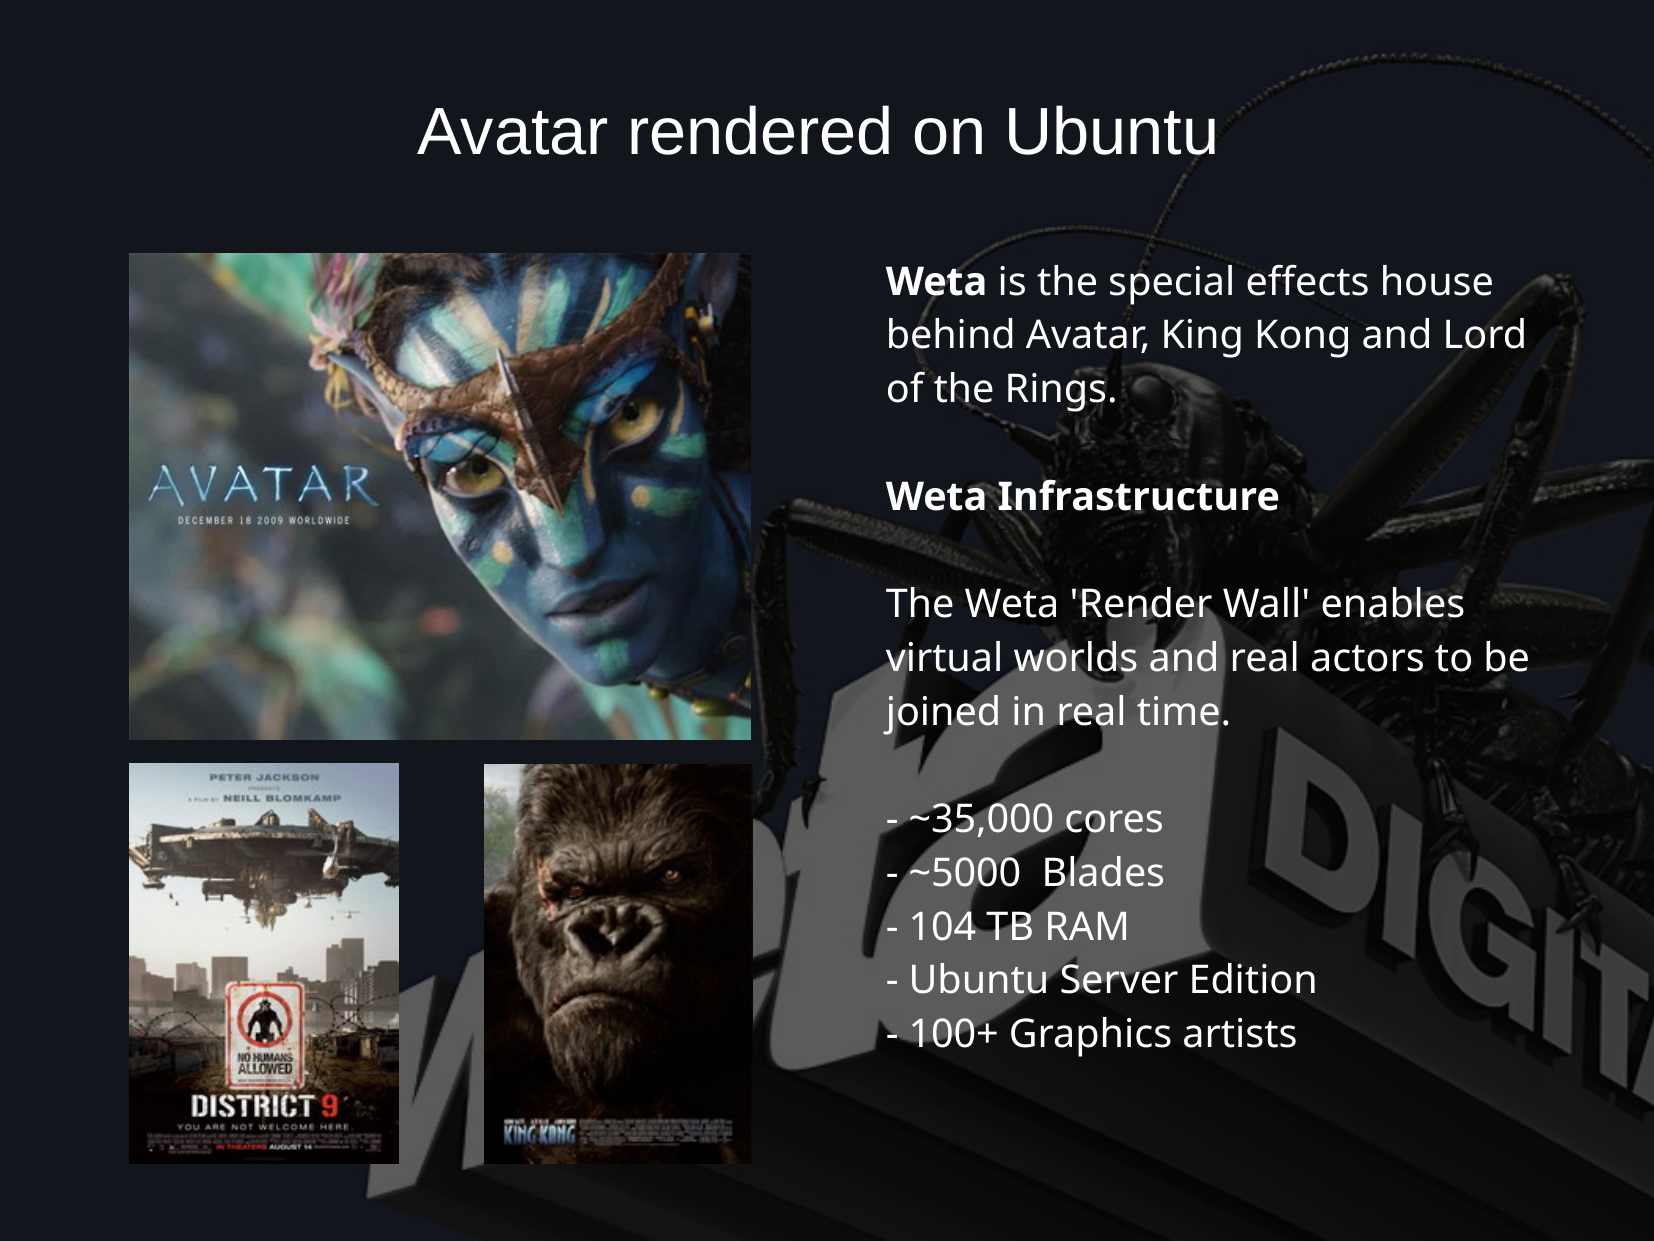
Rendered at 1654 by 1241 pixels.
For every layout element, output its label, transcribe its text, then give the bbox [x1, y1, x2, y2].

picture [0, 0, 1654, 1241]
title Avatar rendered on Ubuntu [76, 32, 1587, 213]
list Weta is the special effects house behind Avatar, King Kong and Lord of the Rings. Weta Infrastructure The Weta 'Render Wall' enables virtual worlds and real actors to be joined in real time. - ~35,000 cores - ~5000 Blades - 104 TB RAM - Ubuntu Server Edition - 100+ Graphics artists [885, 246, 1565, 1063]
